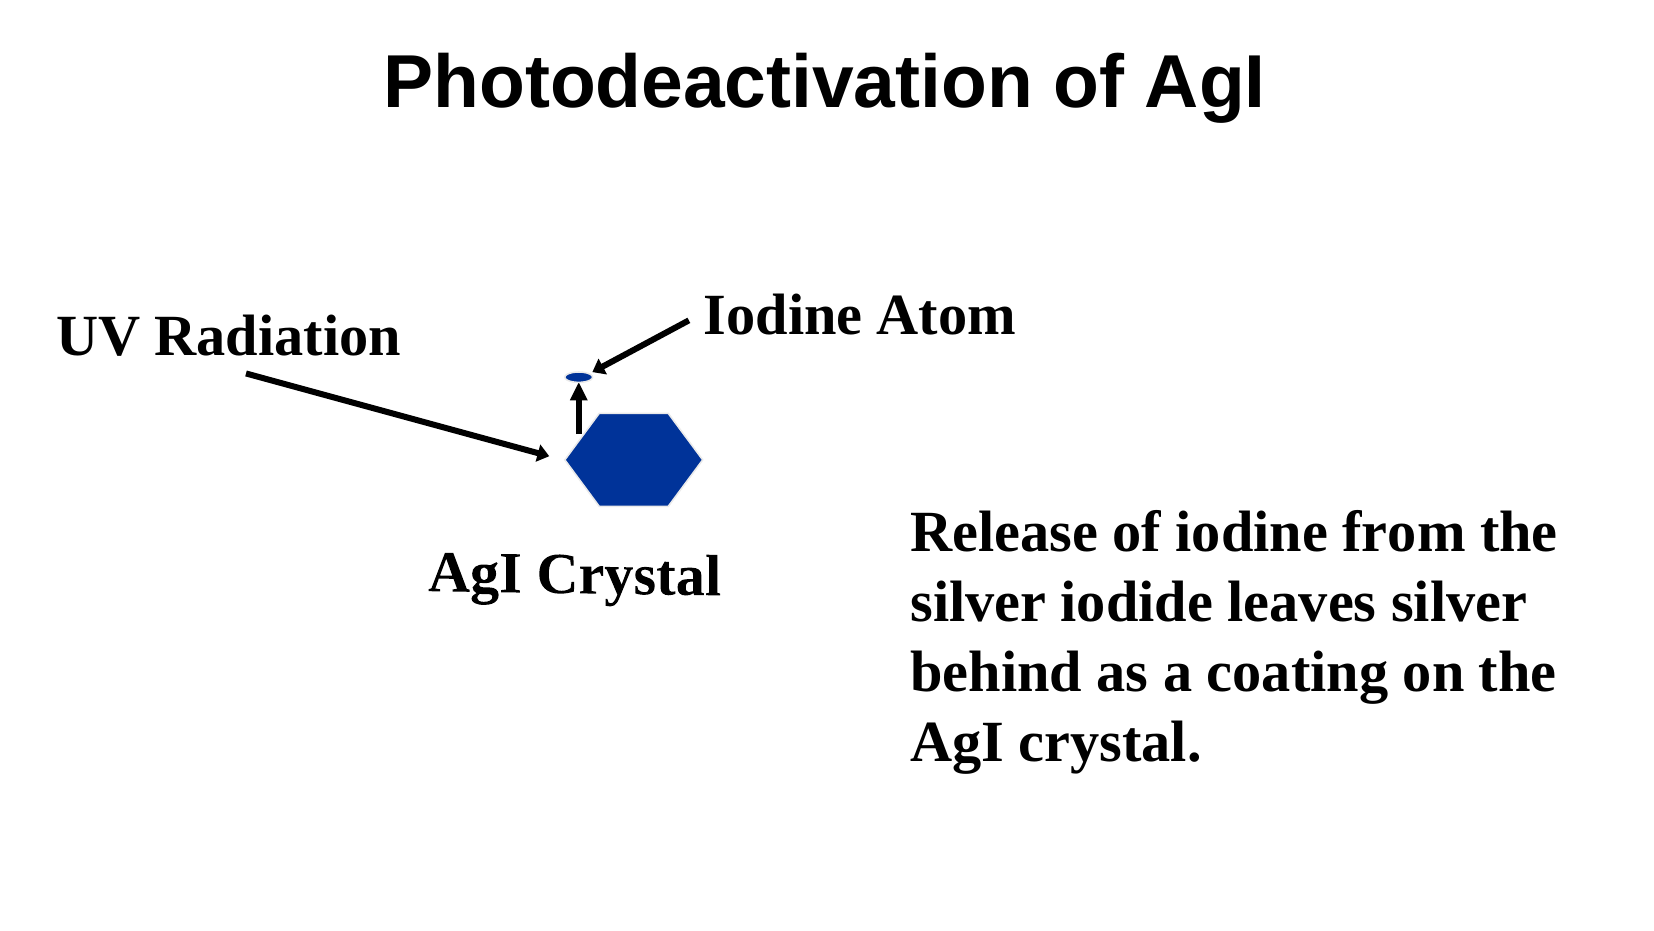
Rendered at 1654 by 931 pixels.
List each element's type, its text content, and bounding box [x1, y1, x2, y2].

text_box [564, 413, 703, 507]
text_box [564, 371, 593, 383]
title Photodeactivation of AgI [0, 5, 1654, 151]
text_box Iodine Atom [688, 268, 1201, 355]
text_box AgI Crystal [413, 524, 826, 617]
text_box Release of iodine from the silver iodide leaves silver behind as a coating on the AgI crystal. [895, 485, 1585, 782]
text_box UV Radiation [41, 289, 451, 375]
